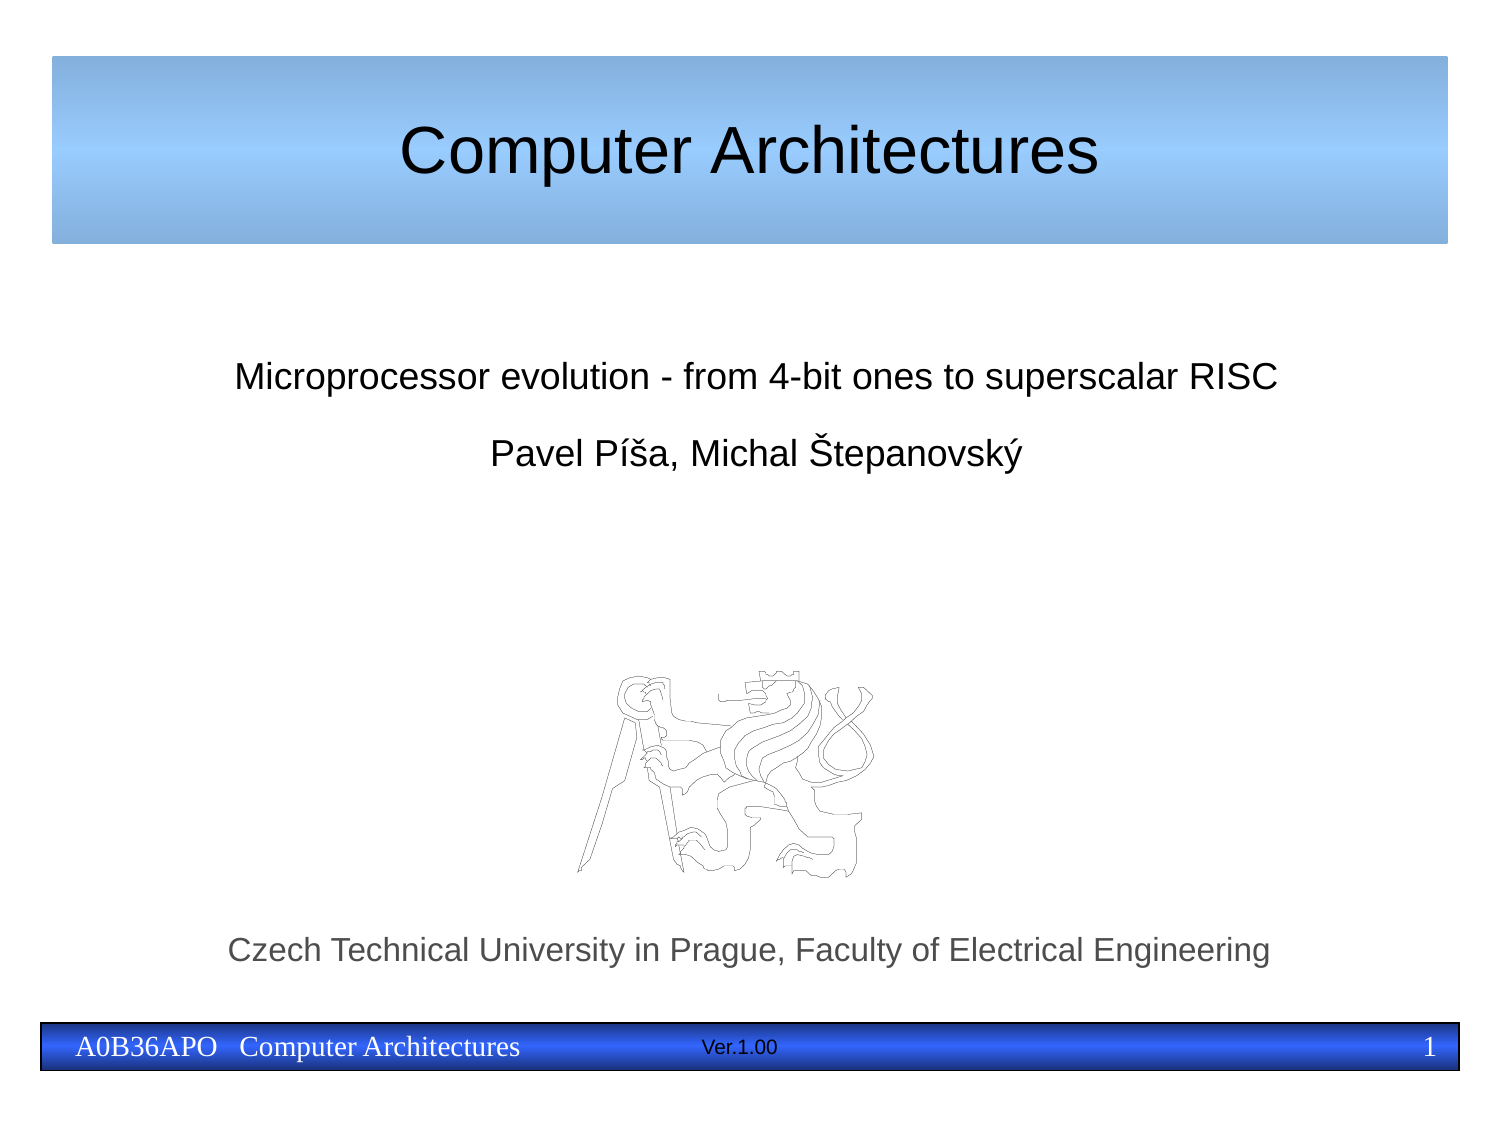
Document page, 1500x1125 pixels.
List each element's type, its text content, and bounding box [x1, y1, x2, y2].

text_box Ver.1.00 [686, 1028, 805, 1065]
chart [574, 668, 879, 884]
text_box Microprocessor evolution - from 4-bit ones to superscalar RISC Pavel Píša, Michal Štepanovský [53, 344, 1447, 482]
text_box Czech Technical University in Prague, Faculty of Electrical Engineering [199, 920, 1301, 977]
title Computer Architectures [52, 56, 1448, 244]
